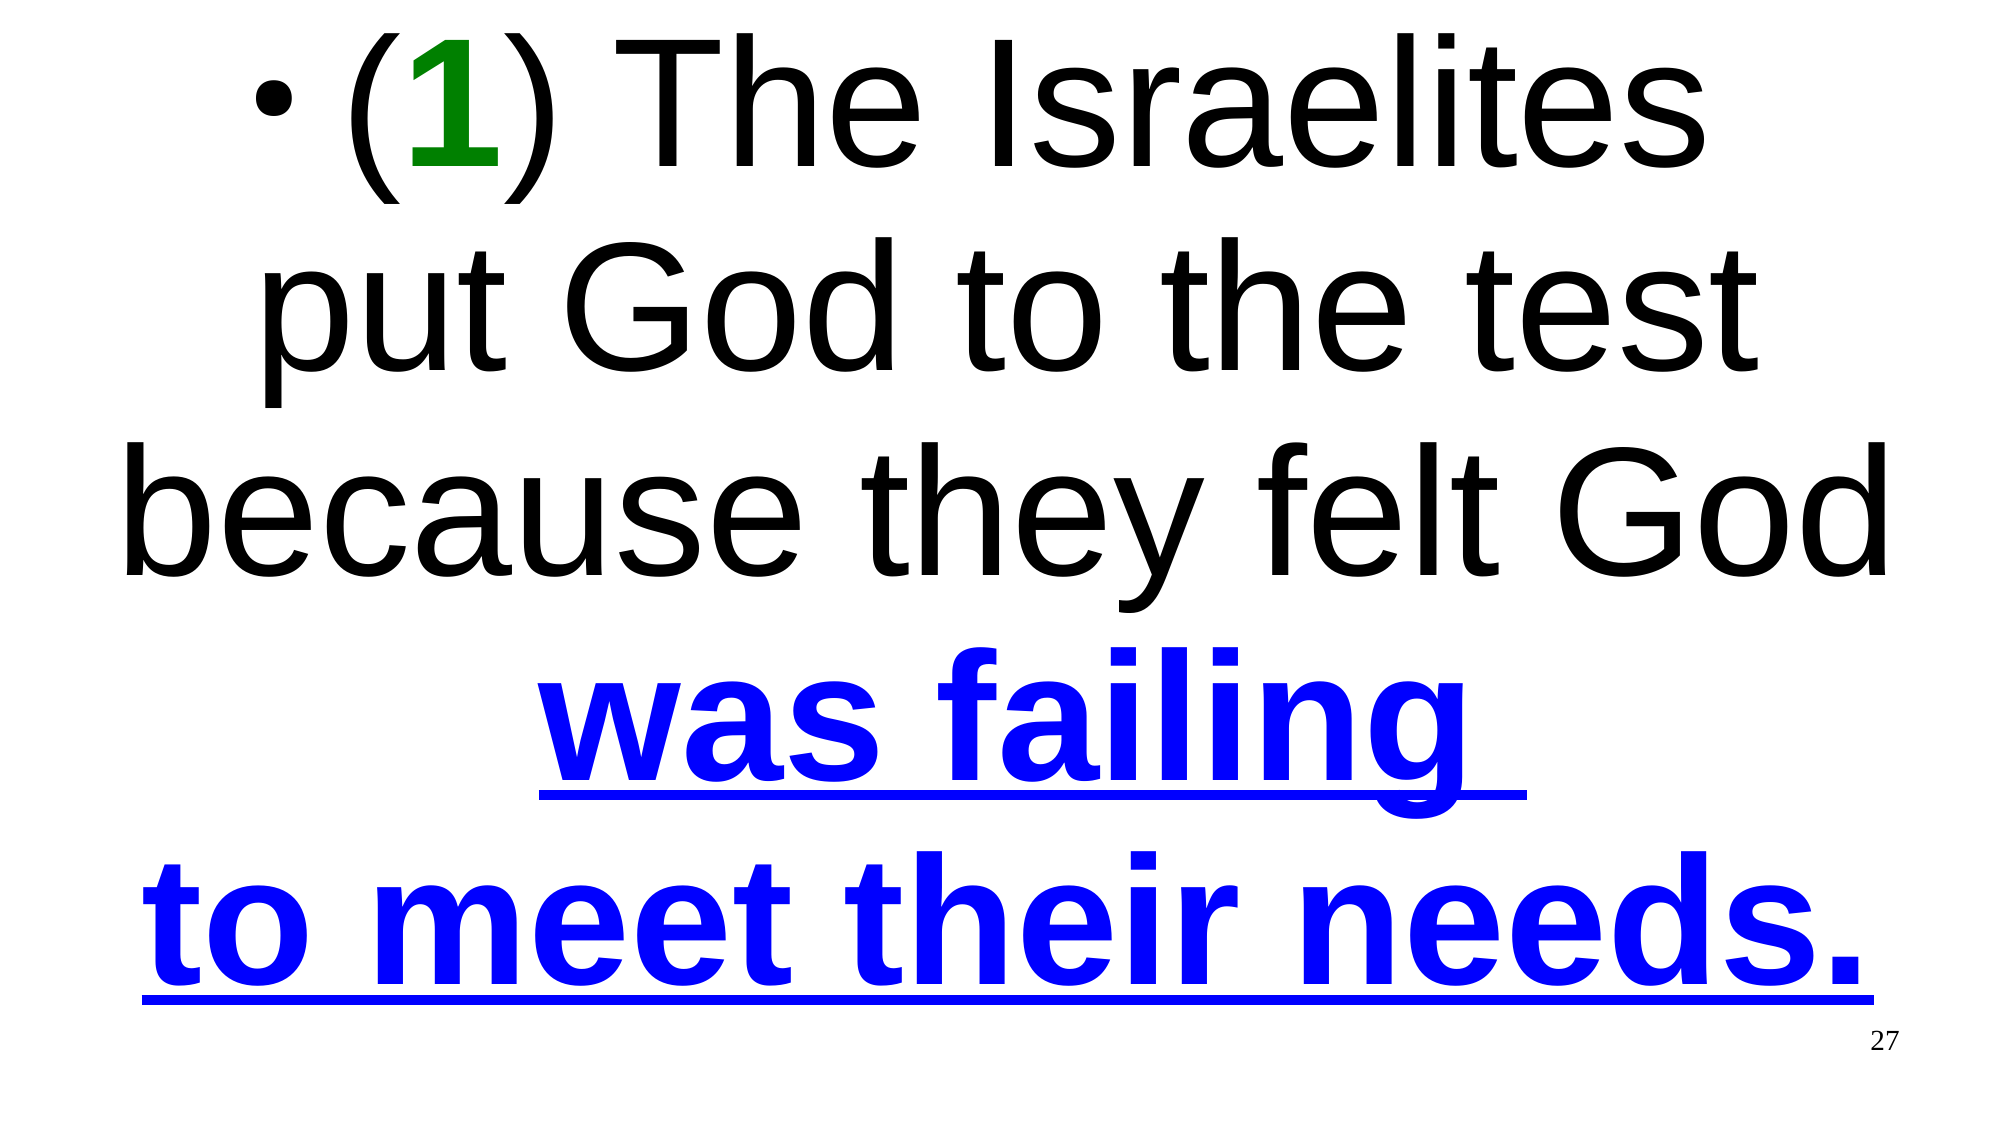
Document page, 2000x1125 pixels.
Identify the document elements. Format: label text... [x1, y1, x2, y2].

list (1) The Israelites put God to the test because they felt God was failing to meet their needs. [0, 0, 1996, 1123]
